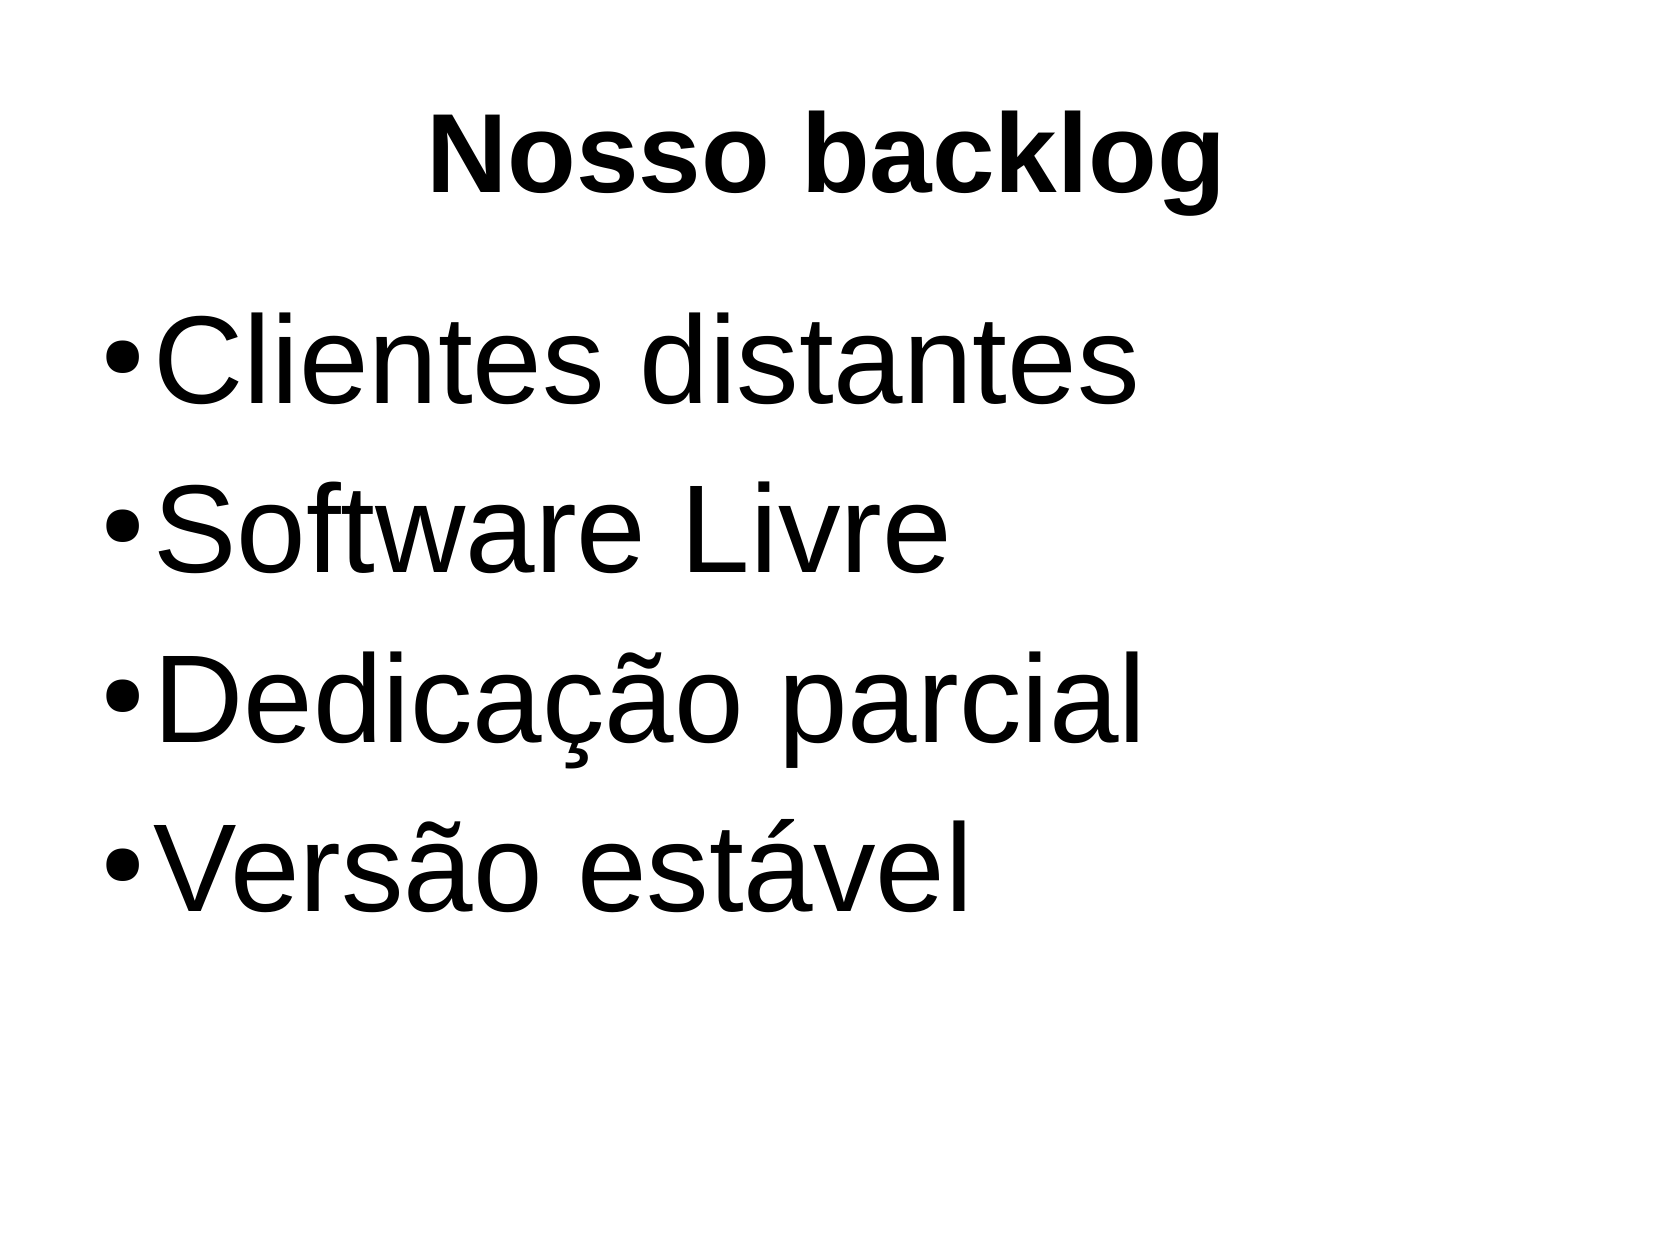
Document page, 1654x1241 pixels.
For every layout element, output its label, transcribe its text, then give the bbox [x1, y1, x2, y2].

list Clientes distantes Software Livre Dedicação parcial Versão estável [82, 290, 1571, 1109]
title Nosso backlog [82, 49, 1571, 257]
